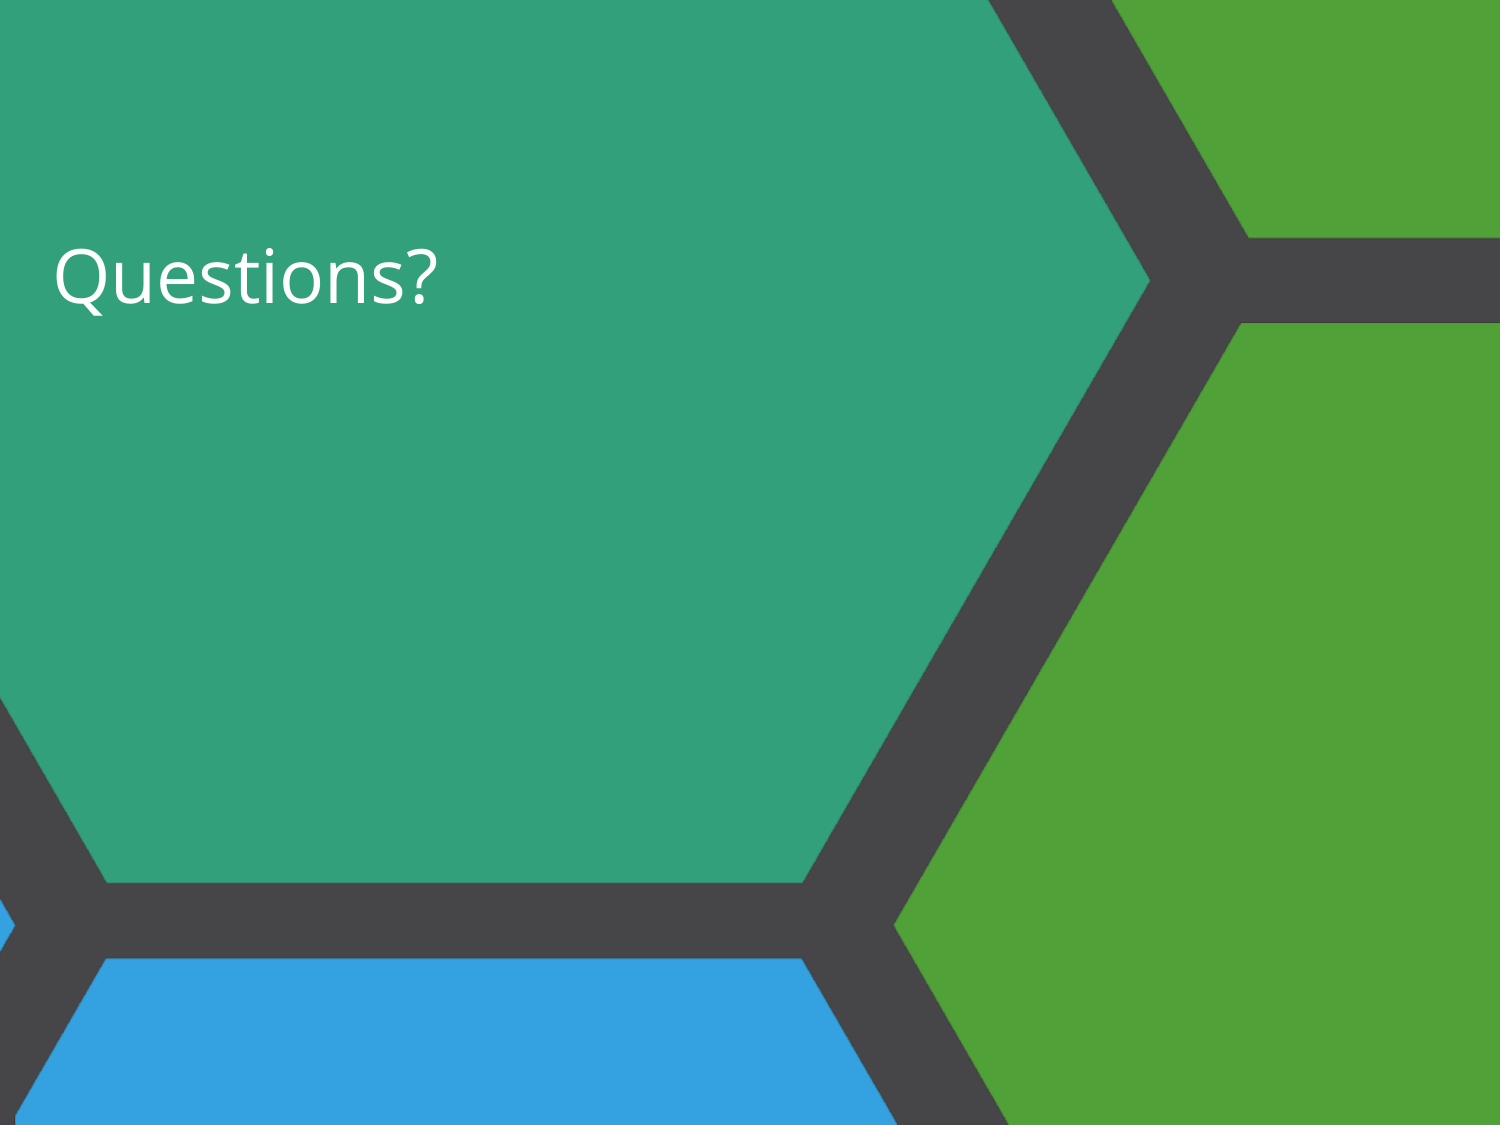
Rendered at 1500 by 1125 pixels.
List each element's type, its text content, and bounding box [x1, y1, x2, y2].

picture [0, 0, 1500, 1125]
title Questions? [52, 147, 1099, 401]
